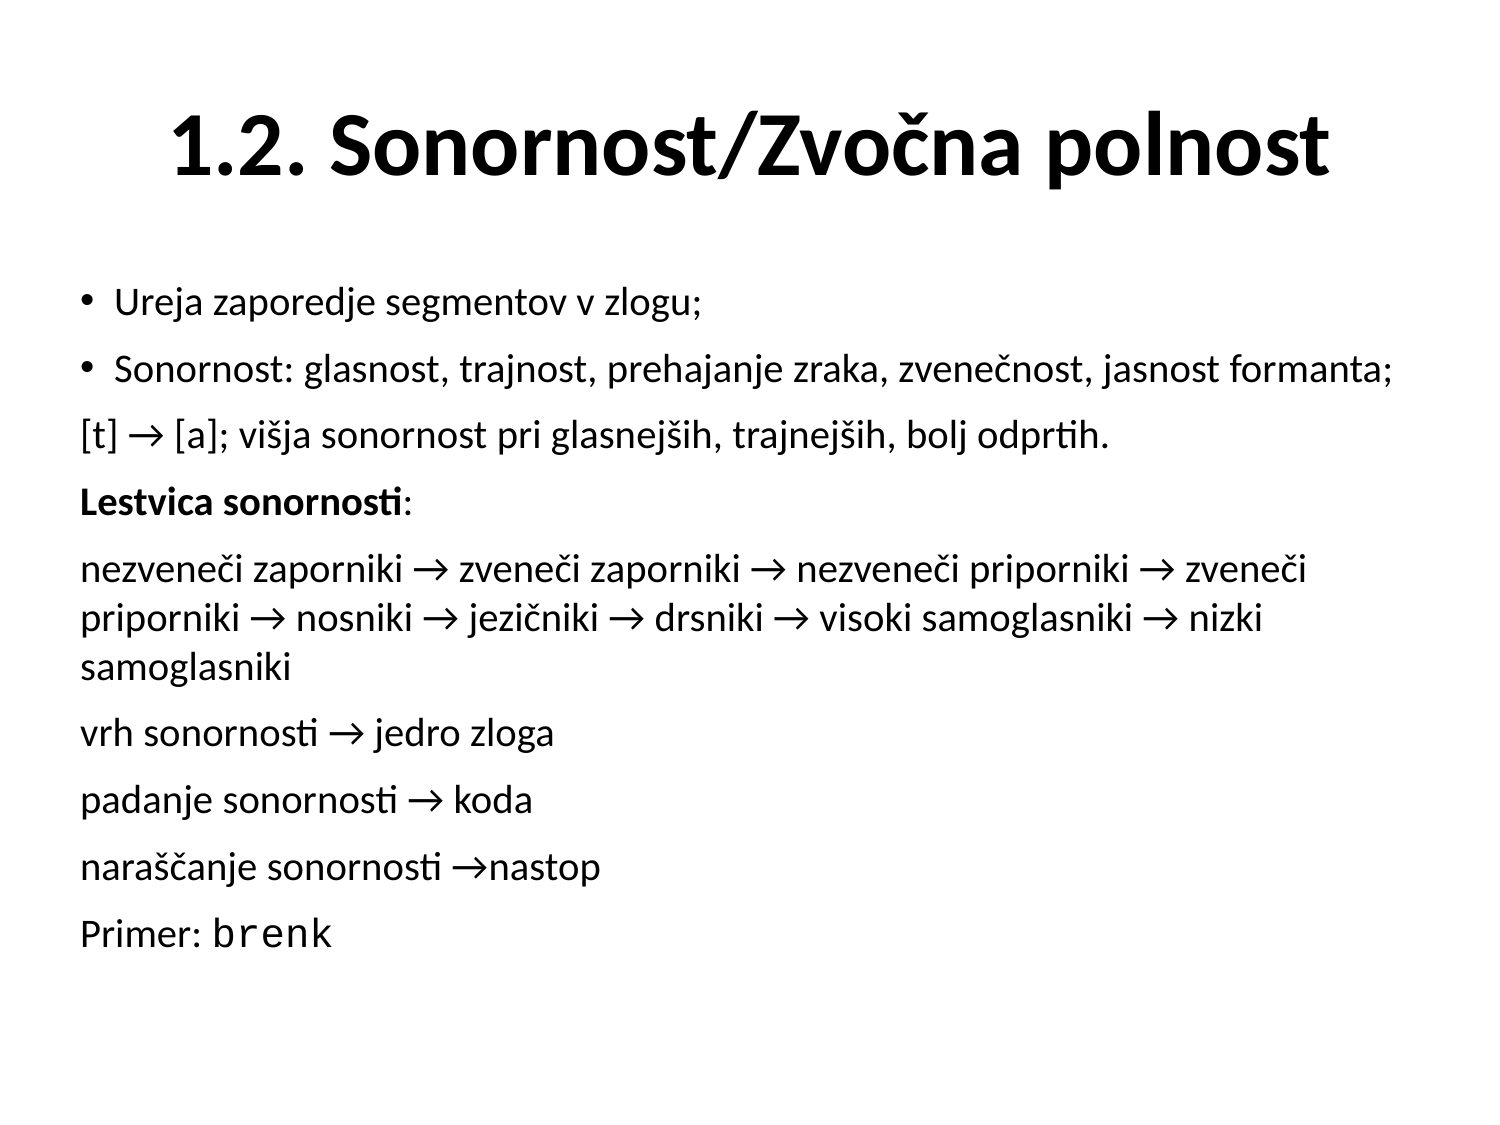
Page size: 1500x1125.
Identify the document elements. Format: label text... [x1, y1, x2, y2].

list Ureja zaporedje segmentov v zlogu; Sonornost: glasnost, trajnost, prehajanje zraka, zvenečnost, jasnost formanta; [t] → [a]; višja sonornost pri glasnejših, trajnejših, bolj odprtih. Lestvica sonornosti: nezveneči zaporniki → zveneči zaporniki → nezveneči priporniki → zveneči priporniki → nosniki → jezičniki → drsniki → visoki samoglasniki → nizki samoglasniki vrh sonornosti → jedro zloga padanje sonornosti → koda naraščanje sonornosti →nastop Primer: brenk [64, 267, 1415, 1010]
title 1.2. Sonornost/Zvočna polnost [75, 45, 1425, 233]
